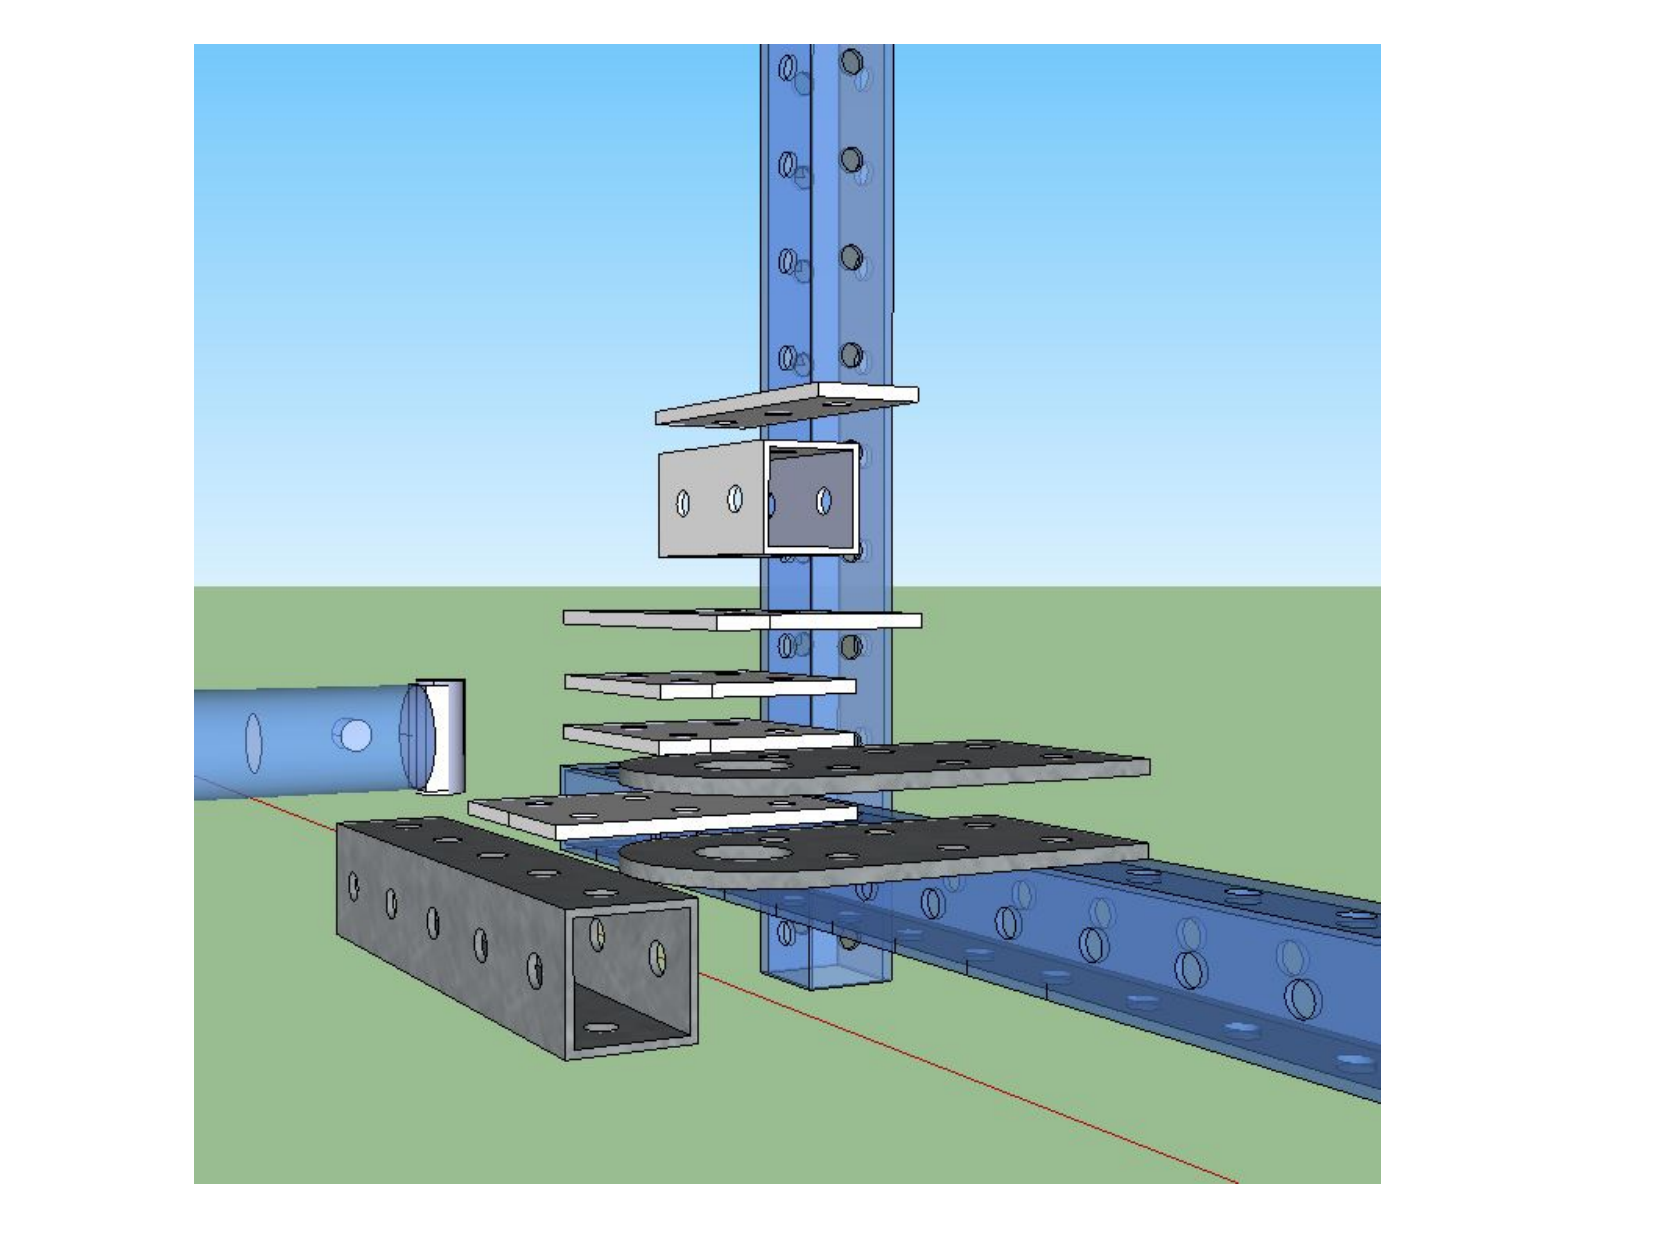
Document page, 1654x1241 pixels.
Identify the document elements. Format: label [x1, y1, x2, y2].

picture [194, 44, 1381, 1184]
